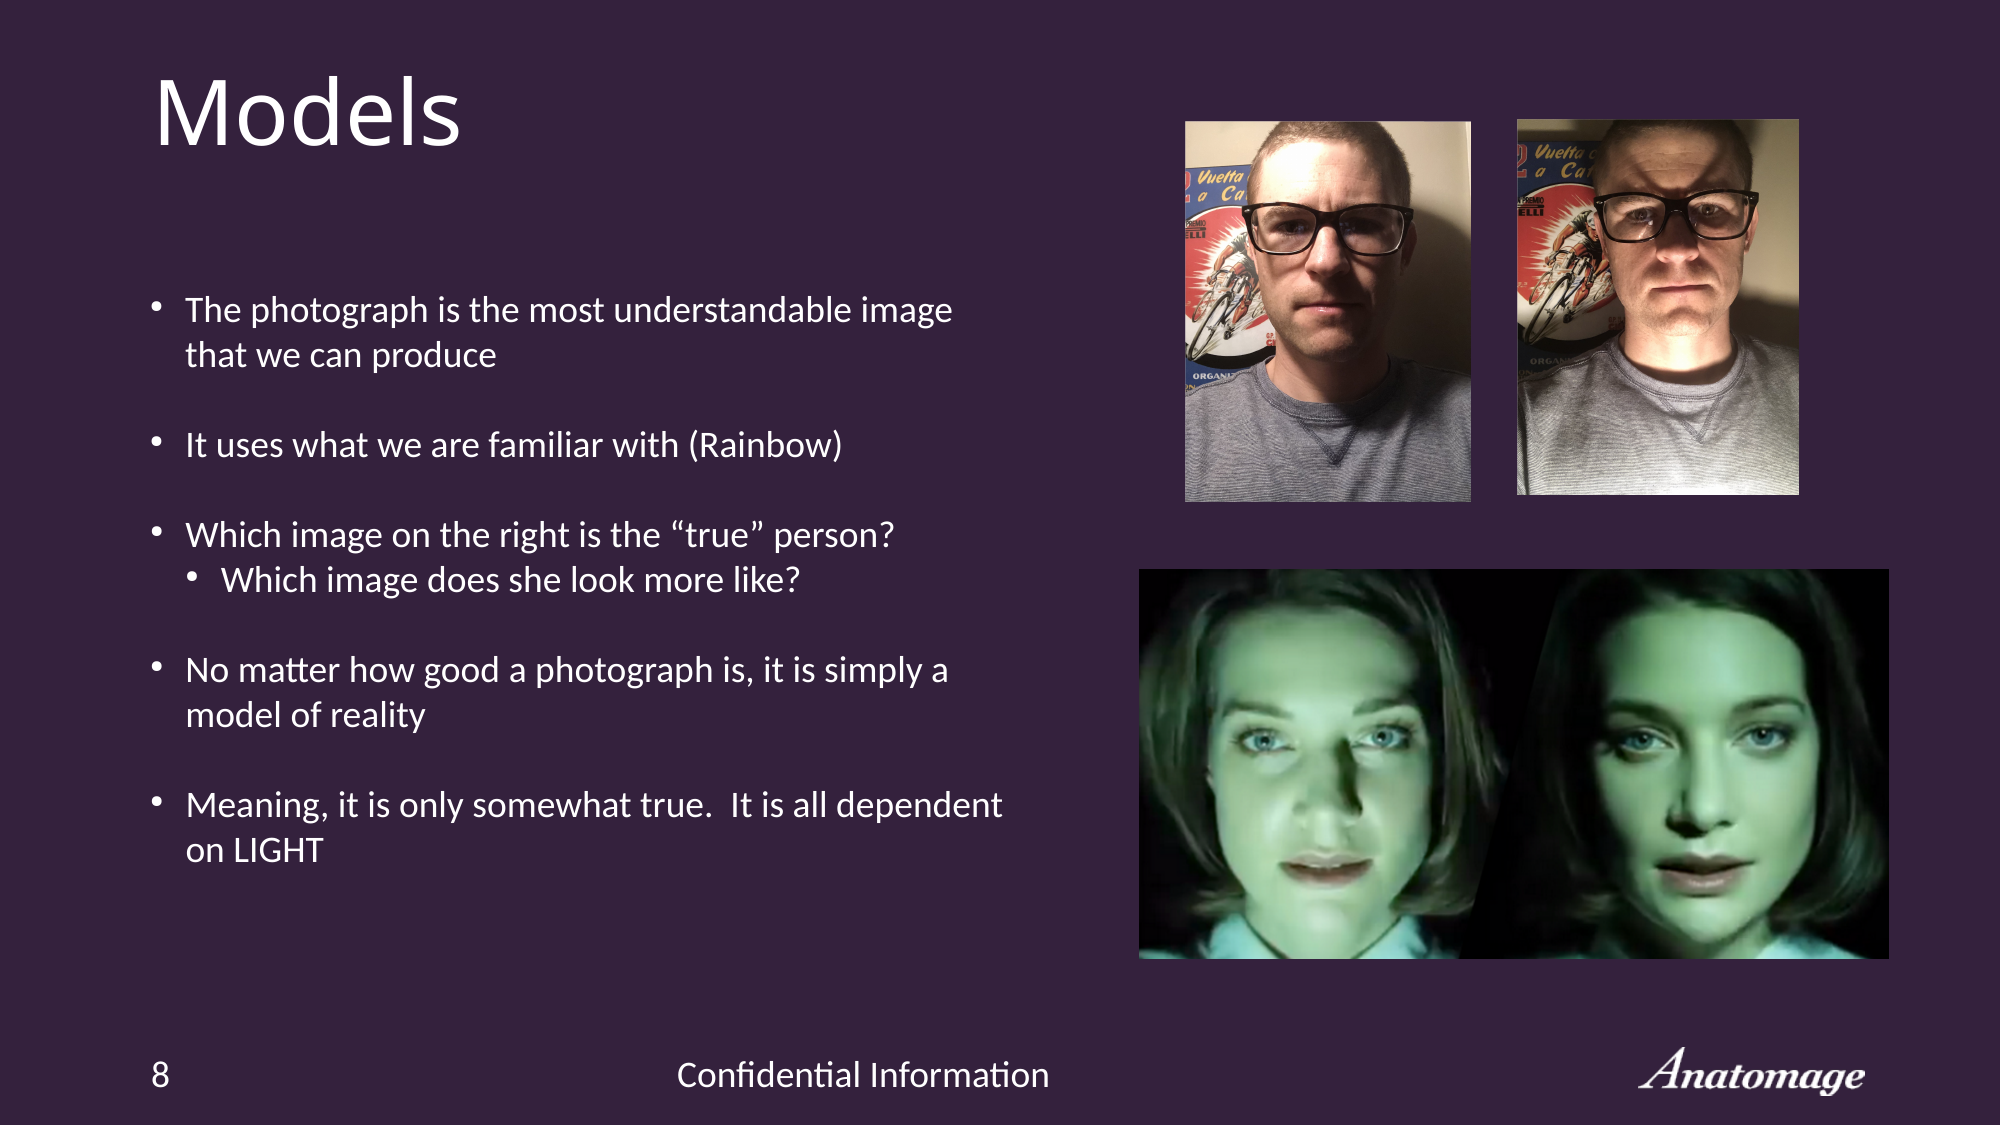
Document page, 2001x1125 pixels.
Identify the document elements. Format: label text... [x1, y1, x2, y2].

text_box The photograph is the most understandable image that we can produce It uses what we are familiar with (Rainbow) Which image on the right is the “true” person? Which image does she look more like? No matter how good a photograph is, it is simply a model of reality Meaning, it is only somewhat true. It is all dependent on LIGHT [135, 276, 1036, 924]
picture [1139, 569, 1889, 959]
picture [1638, 1047, 1865, 1096]
picture [1185, 121, 1471, 502]
slide_number <number> [136, 1042, 587, 1103]
footer Confidential Information [662, 1042, 1338, 1103]
picture [1517, 120, 1799, 496]
title Models [137, 60, 1863, 278]
